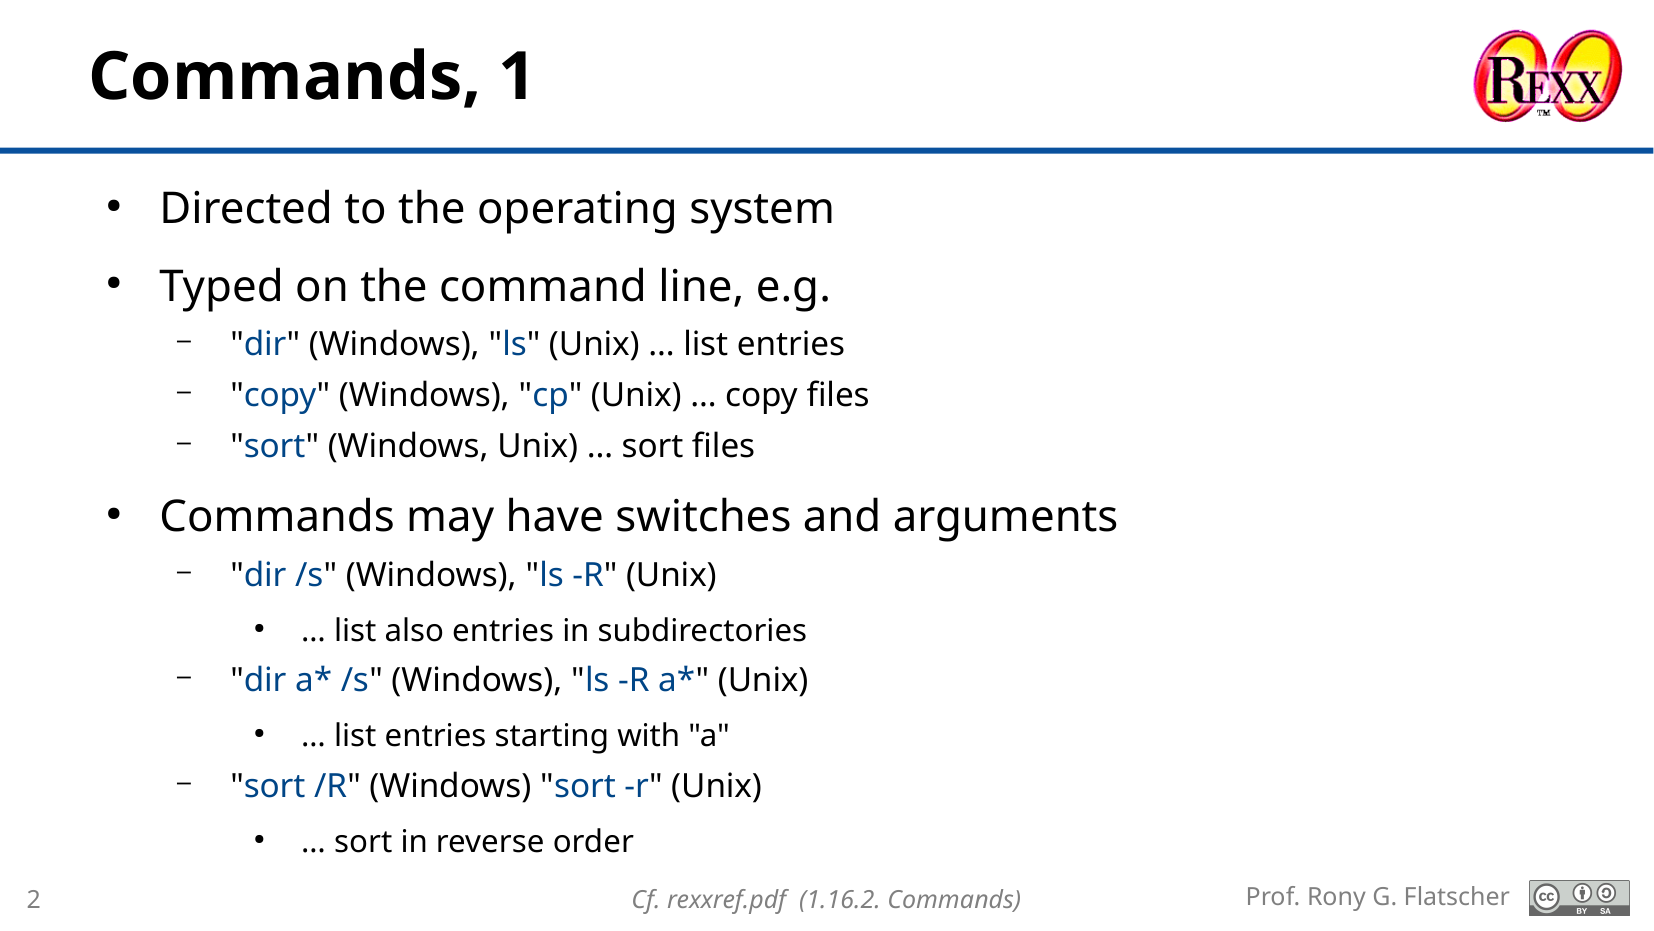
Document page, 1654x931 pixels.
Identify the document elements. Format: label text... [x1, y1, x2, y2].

title Commands, 1 [29, 0, 1654, 148]
text_box Cf. rexxref.pdf (1.16.2. Commands) [0, 874, 1654, 922]
list Directed to the operating system Typed on the command line, e.g. "dir" (Windows), "ls" (Unix) … list entries "copy" (Windows), "cp" (Unix) … copy files "sort" (Windows, Unix) … sort files Commands may have switches and arguments "dir /s" (Windows), "ls -R" (Unix) … list also entries in subdirectories "dir a* /s" (Windows), "ls -R a*" (Unix) … list entries starting with "a" "sort /R" (Windows) "sort -r" (Unix) … sort in reverse order [88, 177, 1577, 857]
